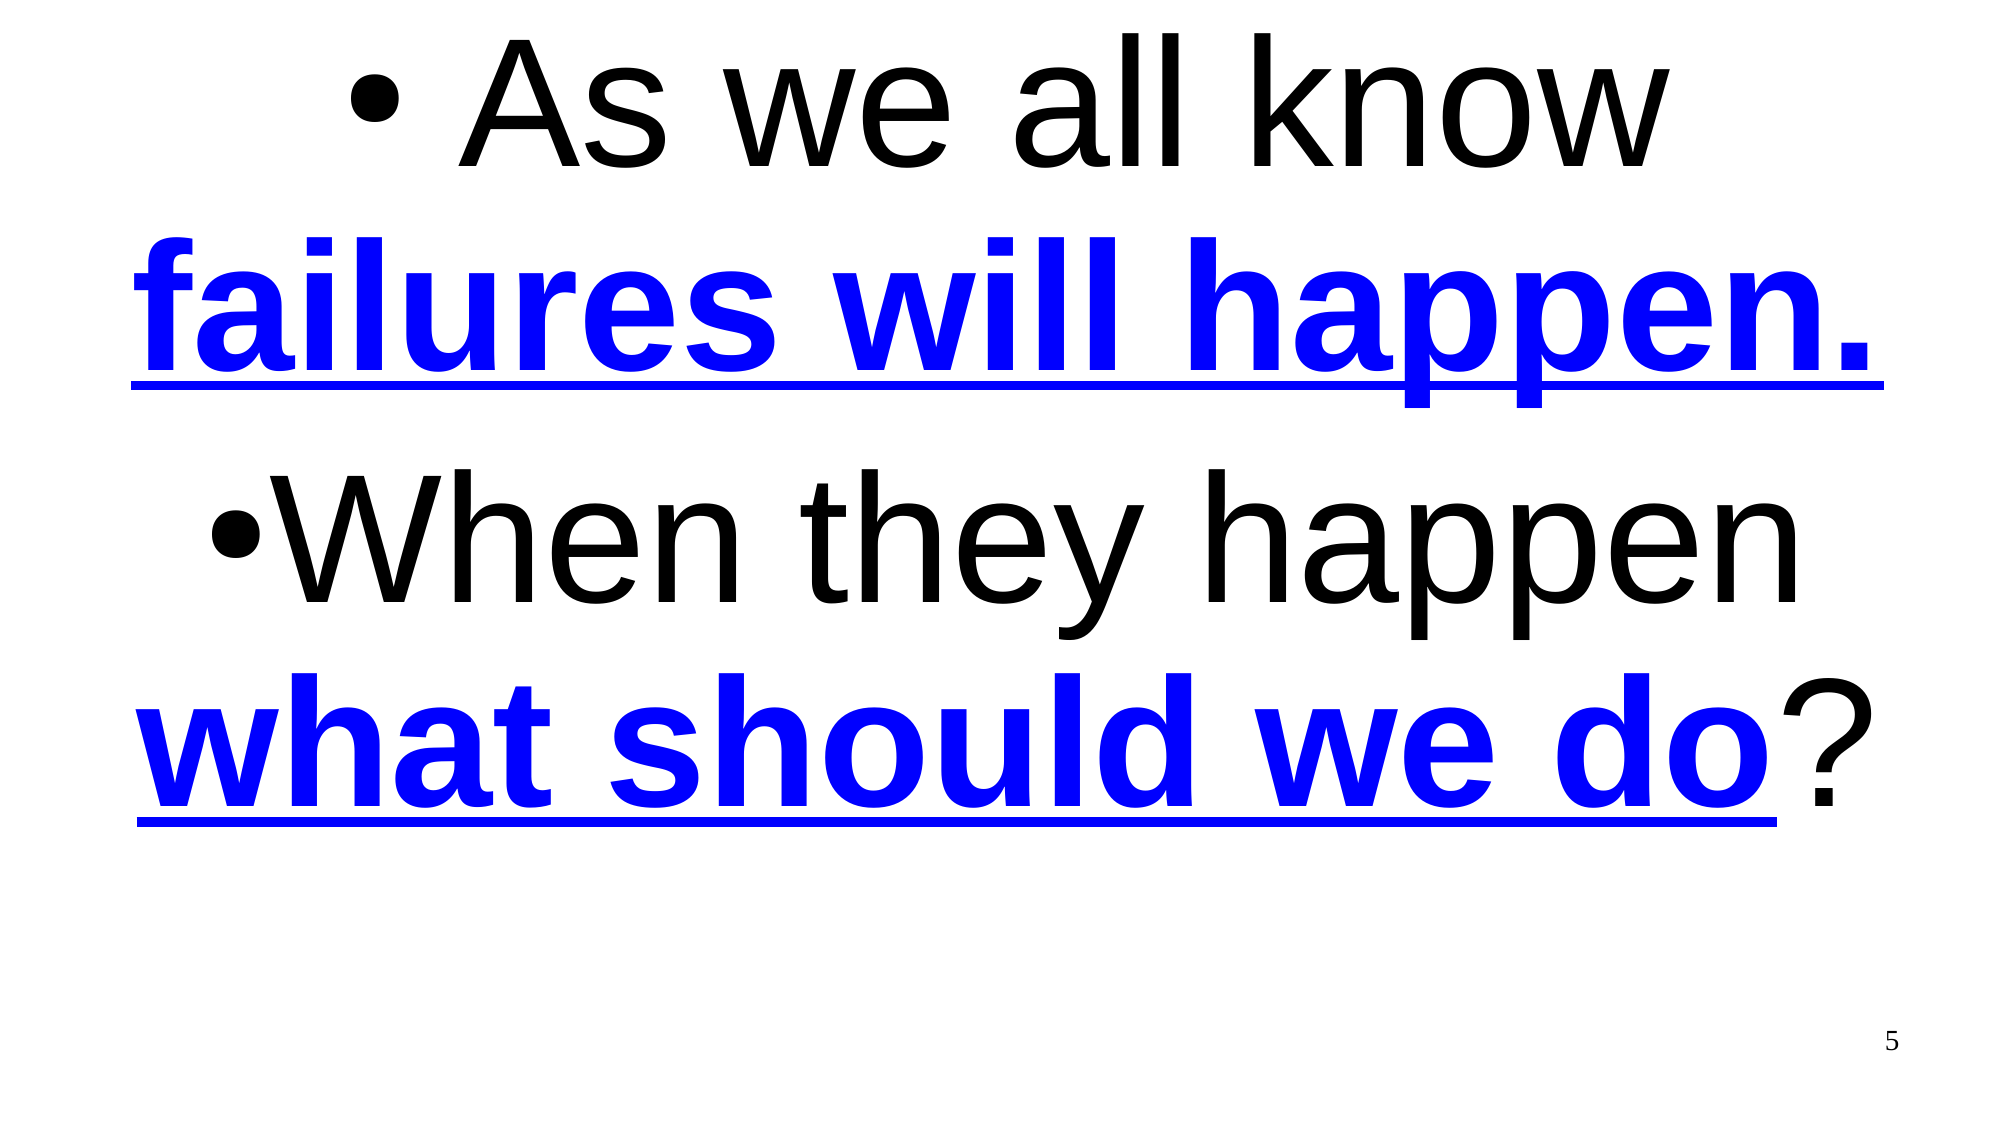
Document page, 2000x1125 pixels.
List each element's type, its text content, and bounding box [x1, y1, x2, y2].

list As we all know failures will happen. When they happen what should we do? [0, 0, 1996, 1123]
